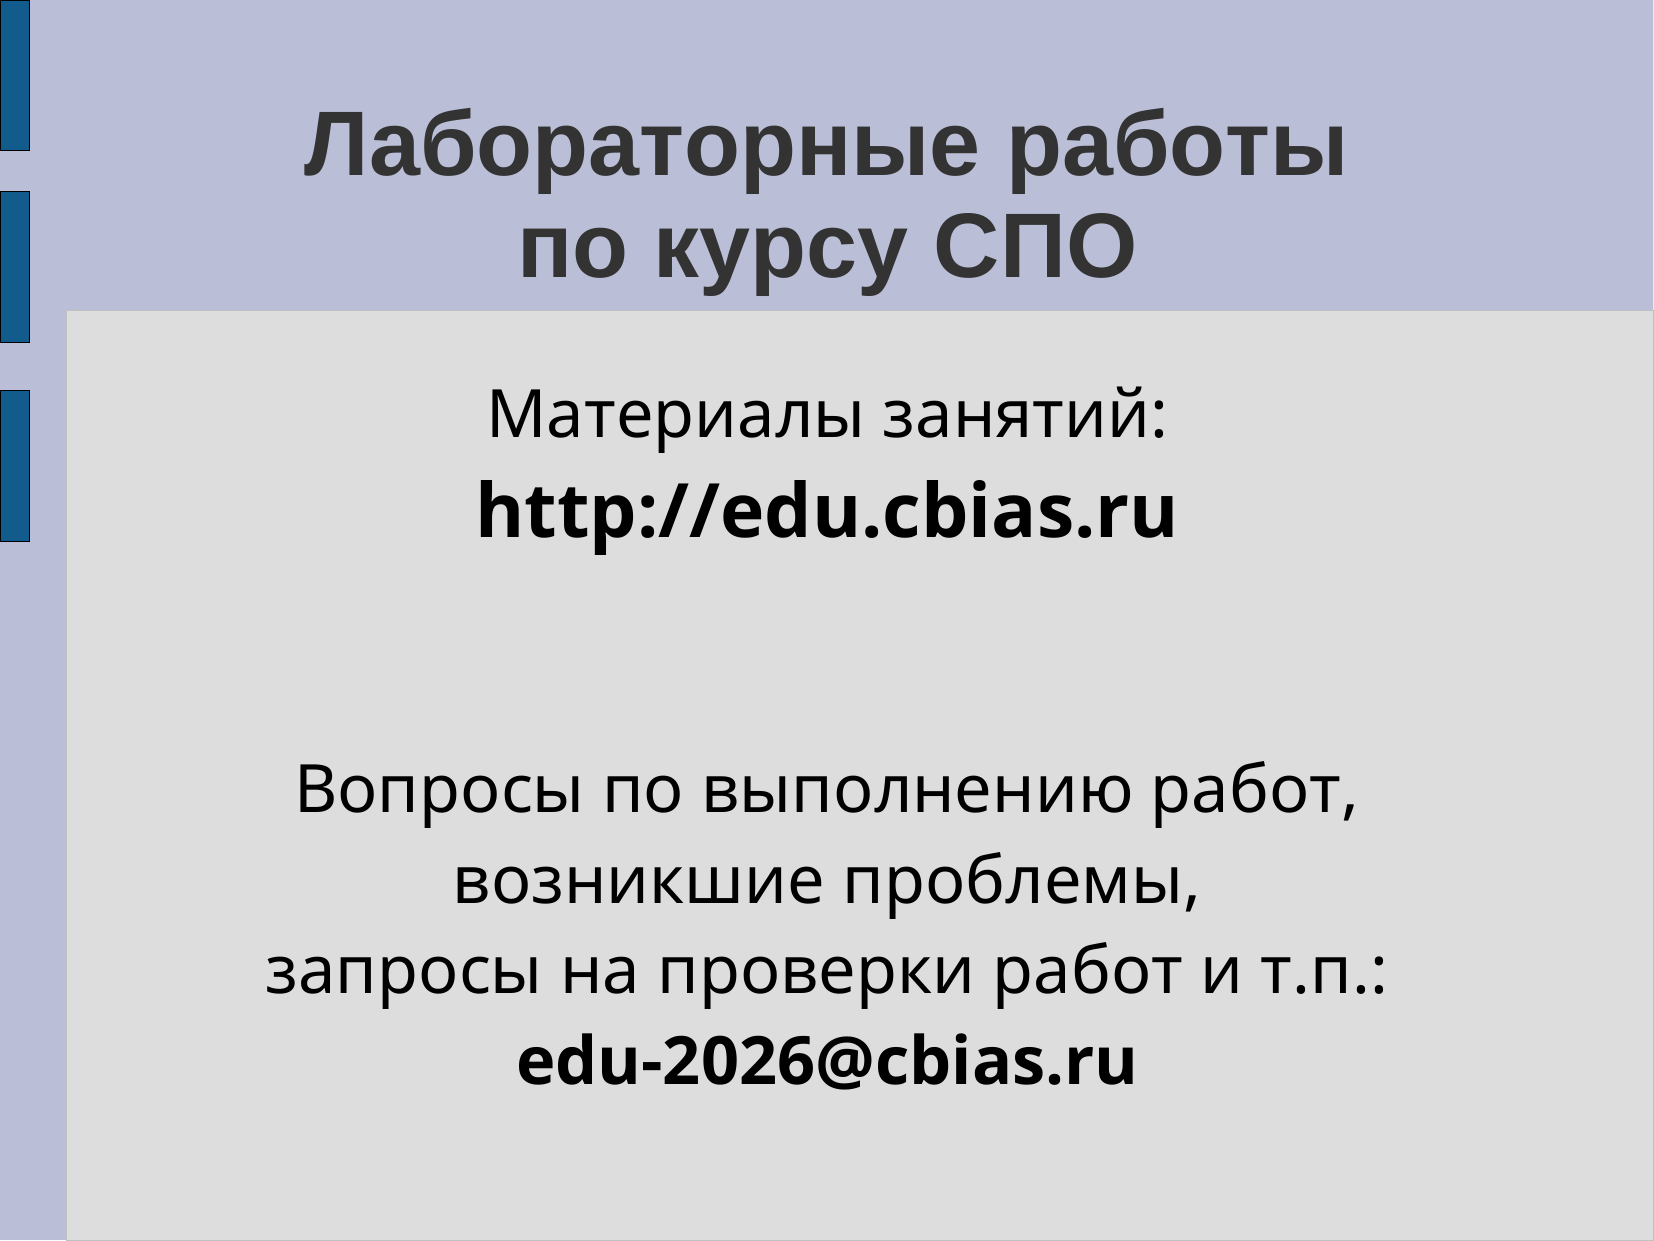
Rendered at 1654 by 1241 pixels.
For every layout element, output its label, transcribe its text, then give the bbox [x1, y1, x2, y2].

subtitle Материалы занятий: http://edu.cbias.ru Вопросы по выполнению работ, возникшие проблемы, запросы на проверки работ и т.п.: edu-2026@cbias.ru [121, 344, 1534, 1127]
title Лабораторные работы по курсу СПО [121, 87, 1534, 302]
